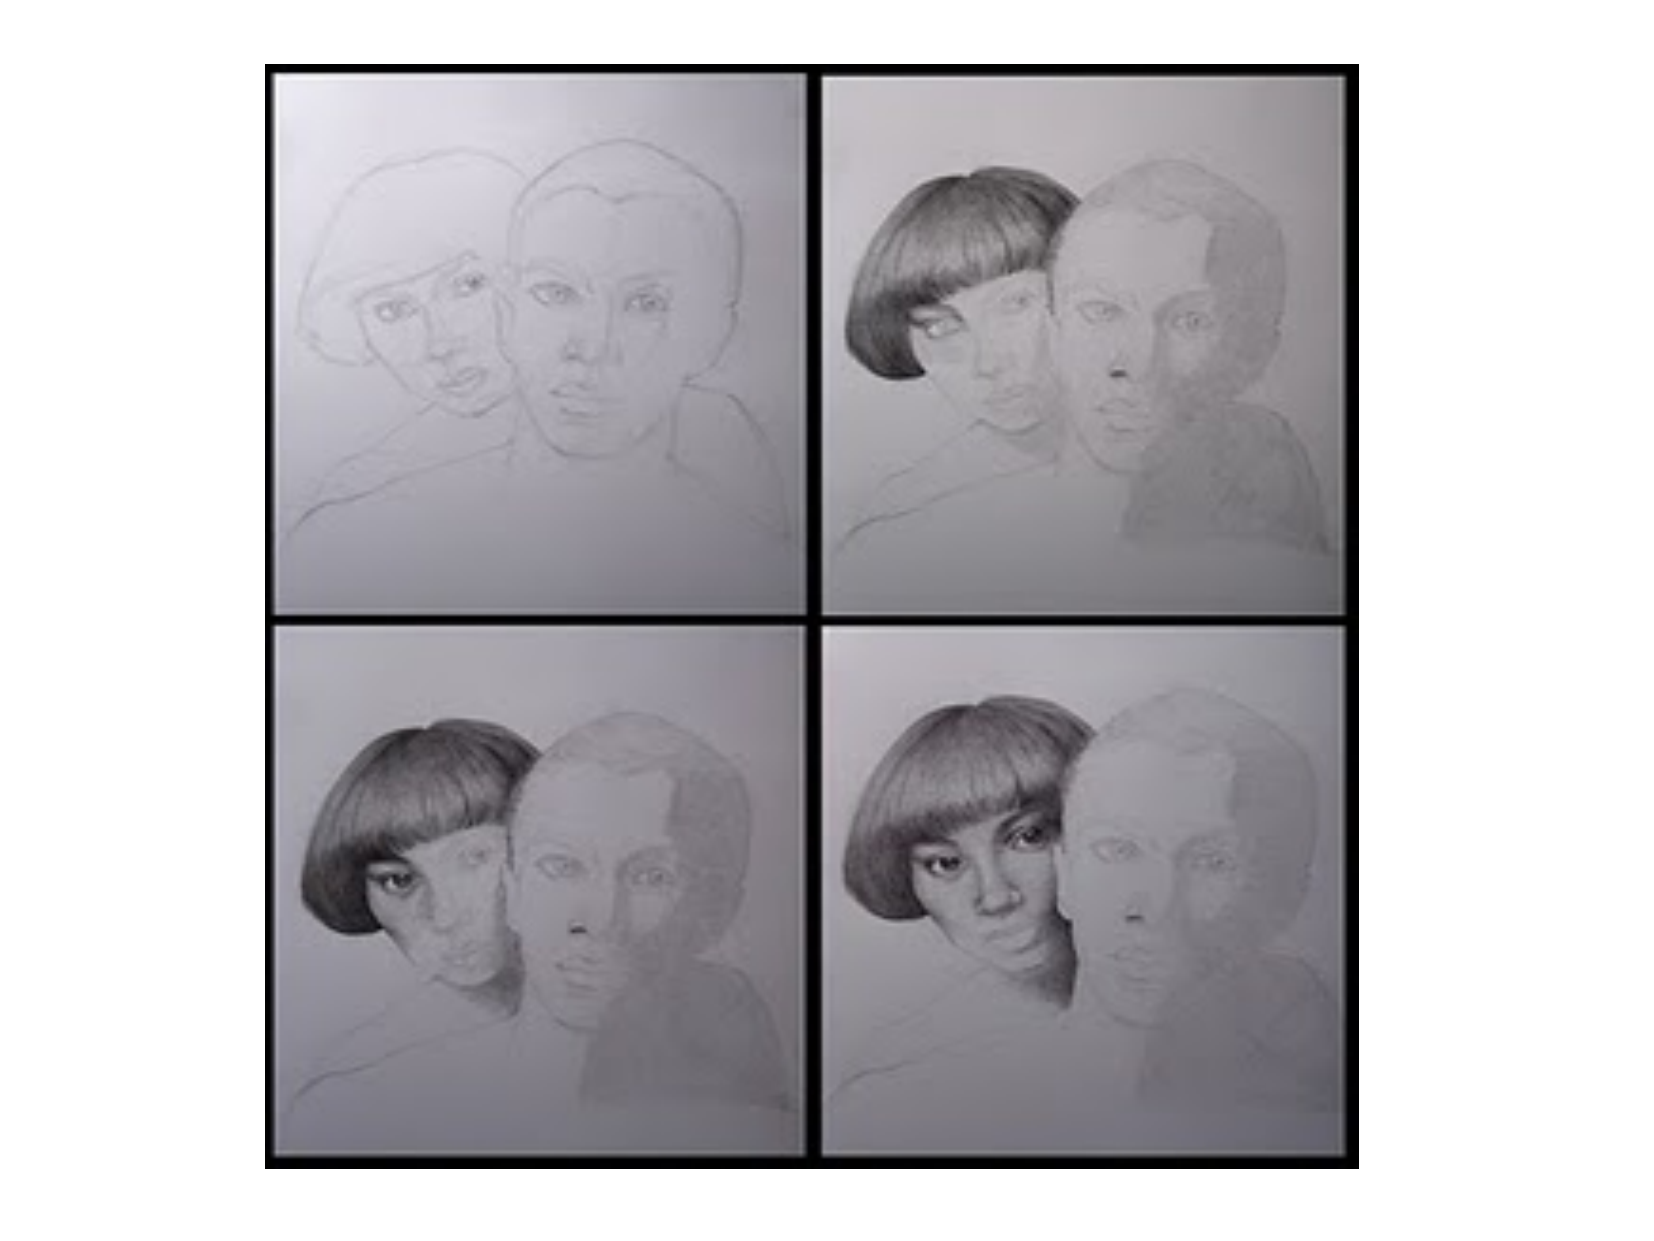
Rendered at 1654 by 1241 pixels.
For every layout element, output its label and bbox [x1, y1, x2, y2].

picture [265, 64, 1359, 1169]
